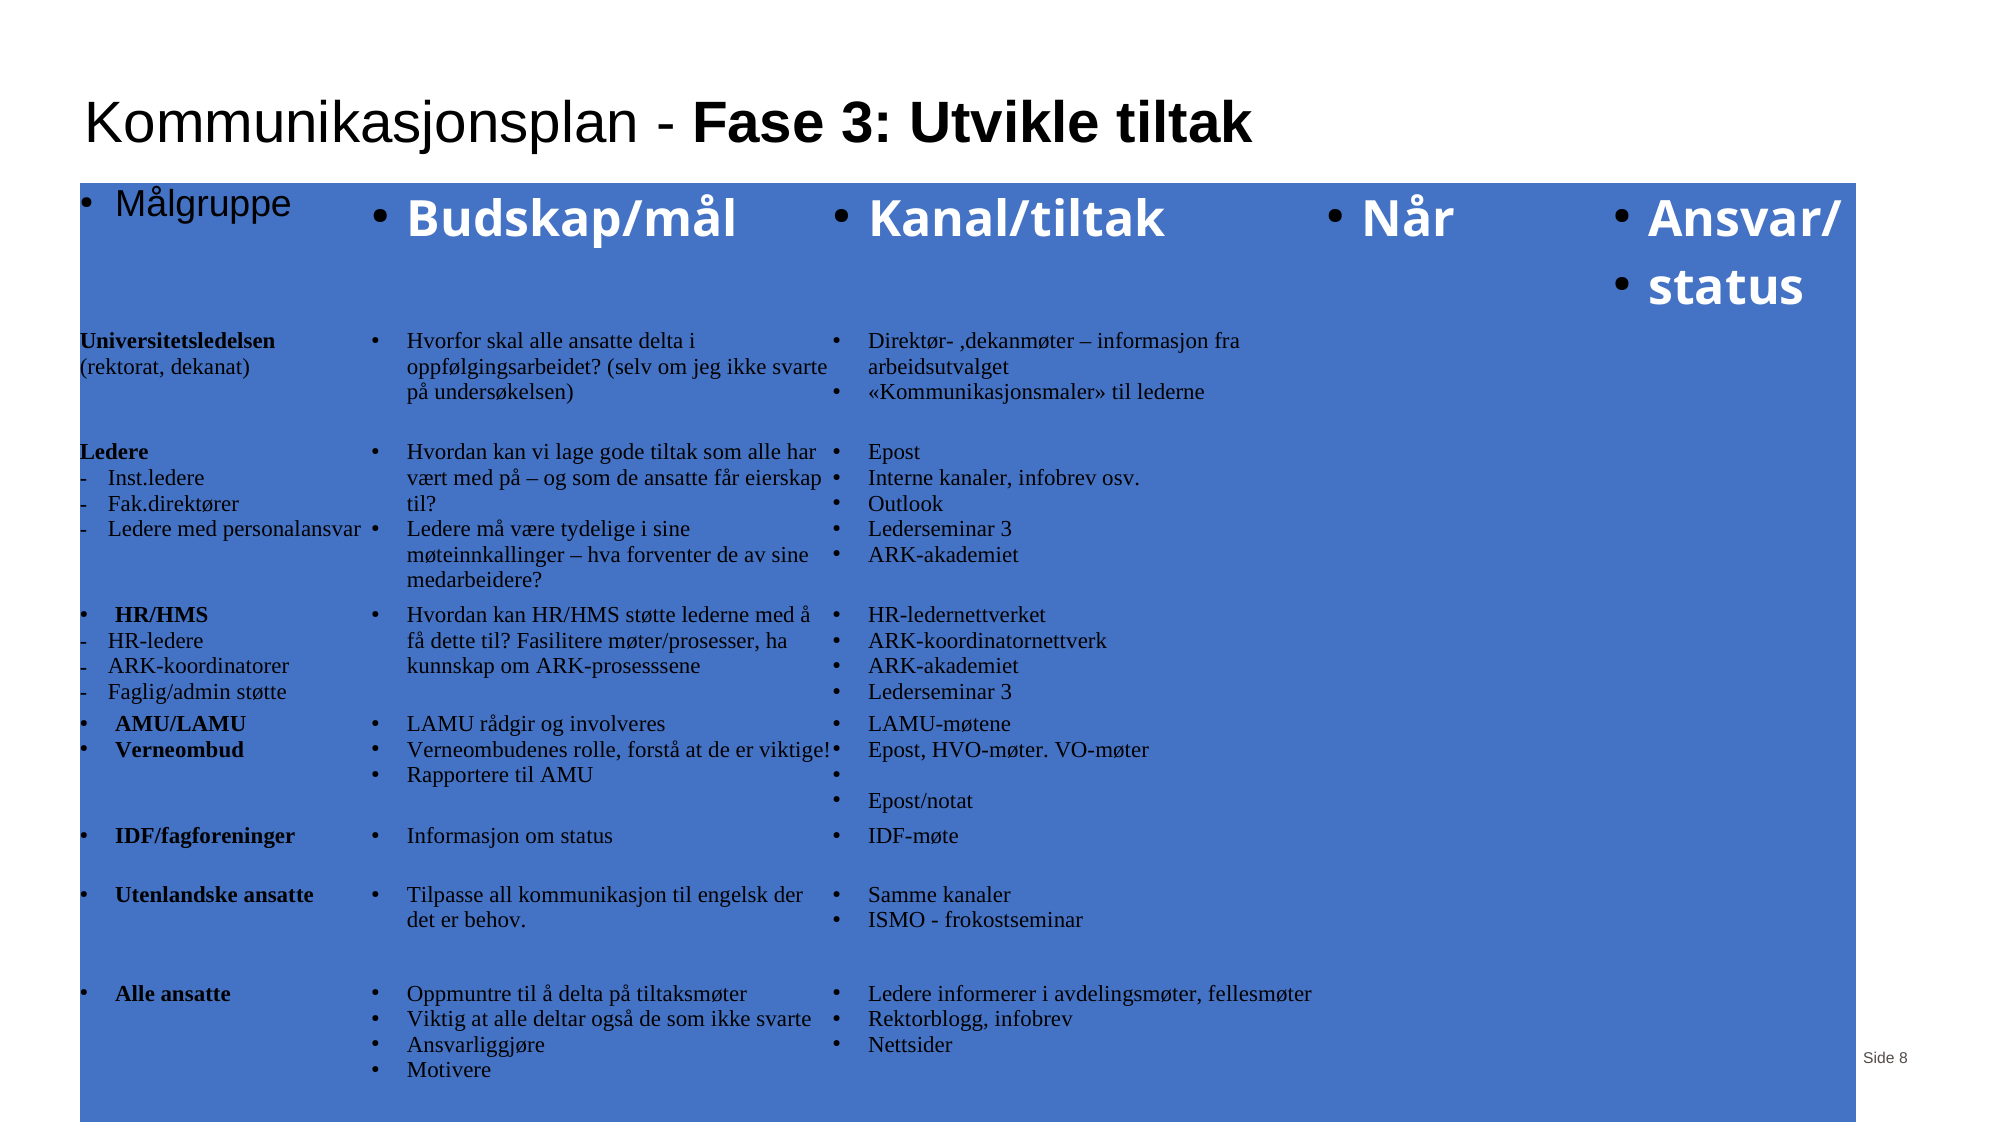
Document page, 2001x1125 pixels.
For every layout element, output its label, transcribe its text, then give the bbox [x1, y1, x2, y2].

table_cell Direktør- ,dekanmøter – informasjon fra arbeidsutvalget «Kommunikasjonsmaler» til lederne [833, 328, 1326, 439]
table_cell AMU/LAMU Verneombud [80, 711, 371, 823]
table_cell [1326, 882, 1613, 981]
table_cell [1613, 328, 1856, 439]
table_cell [1613, 439, 1856, 602]
table_cell [1613, 823, 1856, 882]
table_cell Epost Interne kanaler, infobrev osv. Outlook Lederseminar 3 ARK-akademiet [833, 439, 1326, 602]
table_cell [1326, 711, 1613, 823]
table_header Kanal/tiltak [833, 183, 1326, 328]
table_cell Oppmuntre til å delta på tiltaksmøter Viktig at alle deltar også de som ikke svarte Ansvarliggjøre Motivere [371, 981, 833, 1122]
table_cell Tilpasse all kommunikasjon til engelsk der det er behov. [371, 882, 833, 981]
table_header Budskap/mål [371, 183, 833, 328]
table_header Målgruppe [80, 183, 371, 328]
table_cell HR/HMS HR-ledere ARK-koordinatorer Faglig/admin støtte [80, 602, 371, 711]
table_cell Samme kanaler ISMO - frokostseminar [833, 882, 1326, 981]
table_cell Hvordan kan vi lage gode tiltak som alle har vært med på – og som de ansatte får eierskap til? Ledere må være tydelige i sine møteinnkallinger – hva forventer de av sine medarbeidere? [371, 439, 833, 602]
table_cell HR-ledernettverket ARK-koordinatornettverk ARK-akademiet Lederseminar 3 [833, 602, 1326, 711]
table_header Når [1326, 183, 1613, 328]
table_cell [1326, 981, 1613, 1122]
table_cell [1613, 981, 1856, 1122]
slide_number Side 8 [1856, 1027, 1947, 1088]
table_cell Alle ansatte [80, 981, 371, 1122]
table_cell Universitetsledelsen (rektorat, dekanat) [80, 328, 371, 439]
table_cell LAMU rådgir og involveres Verneombudenes rolle, forstå at de er viktige! Rapportere til AMU [371, 711, 833, 823]
table_cell LAMU-møtene Epost, HVO-møter. VO-møter Epost/notat [833, 711, 1326, 823]
table_cell Utenlandske ansatte [80, 882, 371, 981]
table_cell [1326, 328, 1613, 439]
table_cell [1613, 882, 1856, 981]
text_box Kommunikasjonsplan - Fase 3: Utvikle tiltak [70, 76, 1781, 163]
table_cell Ledere informerer i avdelingsmøter, fellesmøter Rektorblogg, infobrev Nettsider [833, 981, 1326, 1122]
table_cell [1613, 602, 1856, 711]
table_cell Hvorfor skal alle ansatte delta i oppfølgingsarbeidet? (selv om jeg ikke svarte på undersøkelsen) [371, 328, 833, 439]
table_cell IDF-møte [833, 823, 1326, 882]
table_cell Informasjon om status [371, 823, 833, 882]
table_header Ansvar/ status [1613, 183, 1856, 328]
table_cell [1326, 823, 1613, 882]
table_cell Hvordan kan HR/HMS støtte lederne med å få dette til? Fasilitere møter/prosesser, ha kunnskap om ARK-prosesssene [371, 602, 833, 711]
table_cell [1326, 602, 1613, 711]
table_cell [1326, 439, 1613, 602]
table_cell Ledere Inst.ledere Fak.direktører Ledere med personalansvar [80, 439, 371, 602]
table_cell IDF/fagforeninger [80, 823, 371, 882]
table_cell [1613, 711, 1856, 823]
